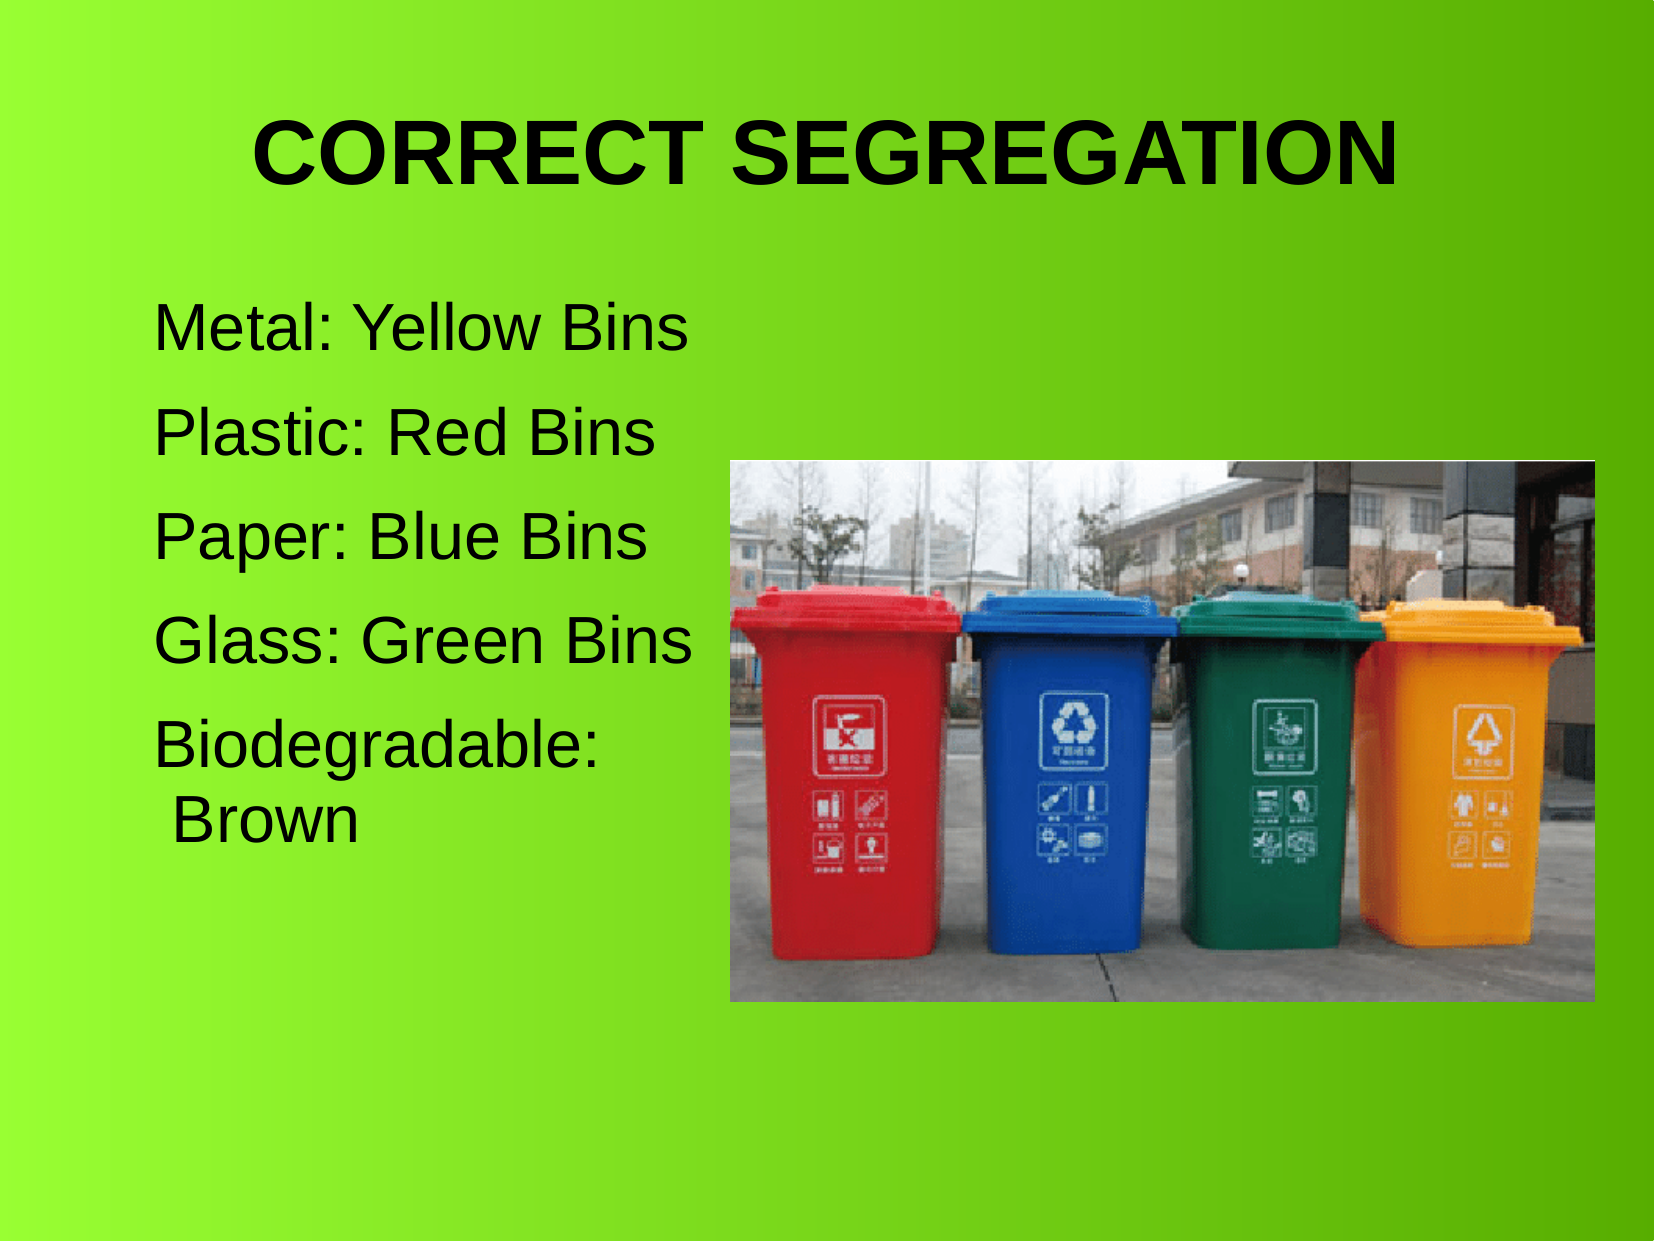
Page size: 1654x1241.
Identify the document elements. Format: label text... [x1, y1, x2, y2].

list Metal: Yellow Bins Plastic: Red Bins Paper: Blue Bins Glass: Green Bins Biodegradable: Brown [82, 290, 1571, 1109]
title CORRECT SEGREGATION [82, 49, 1571, 257]
picture [730, 460, 1595, 1002]
